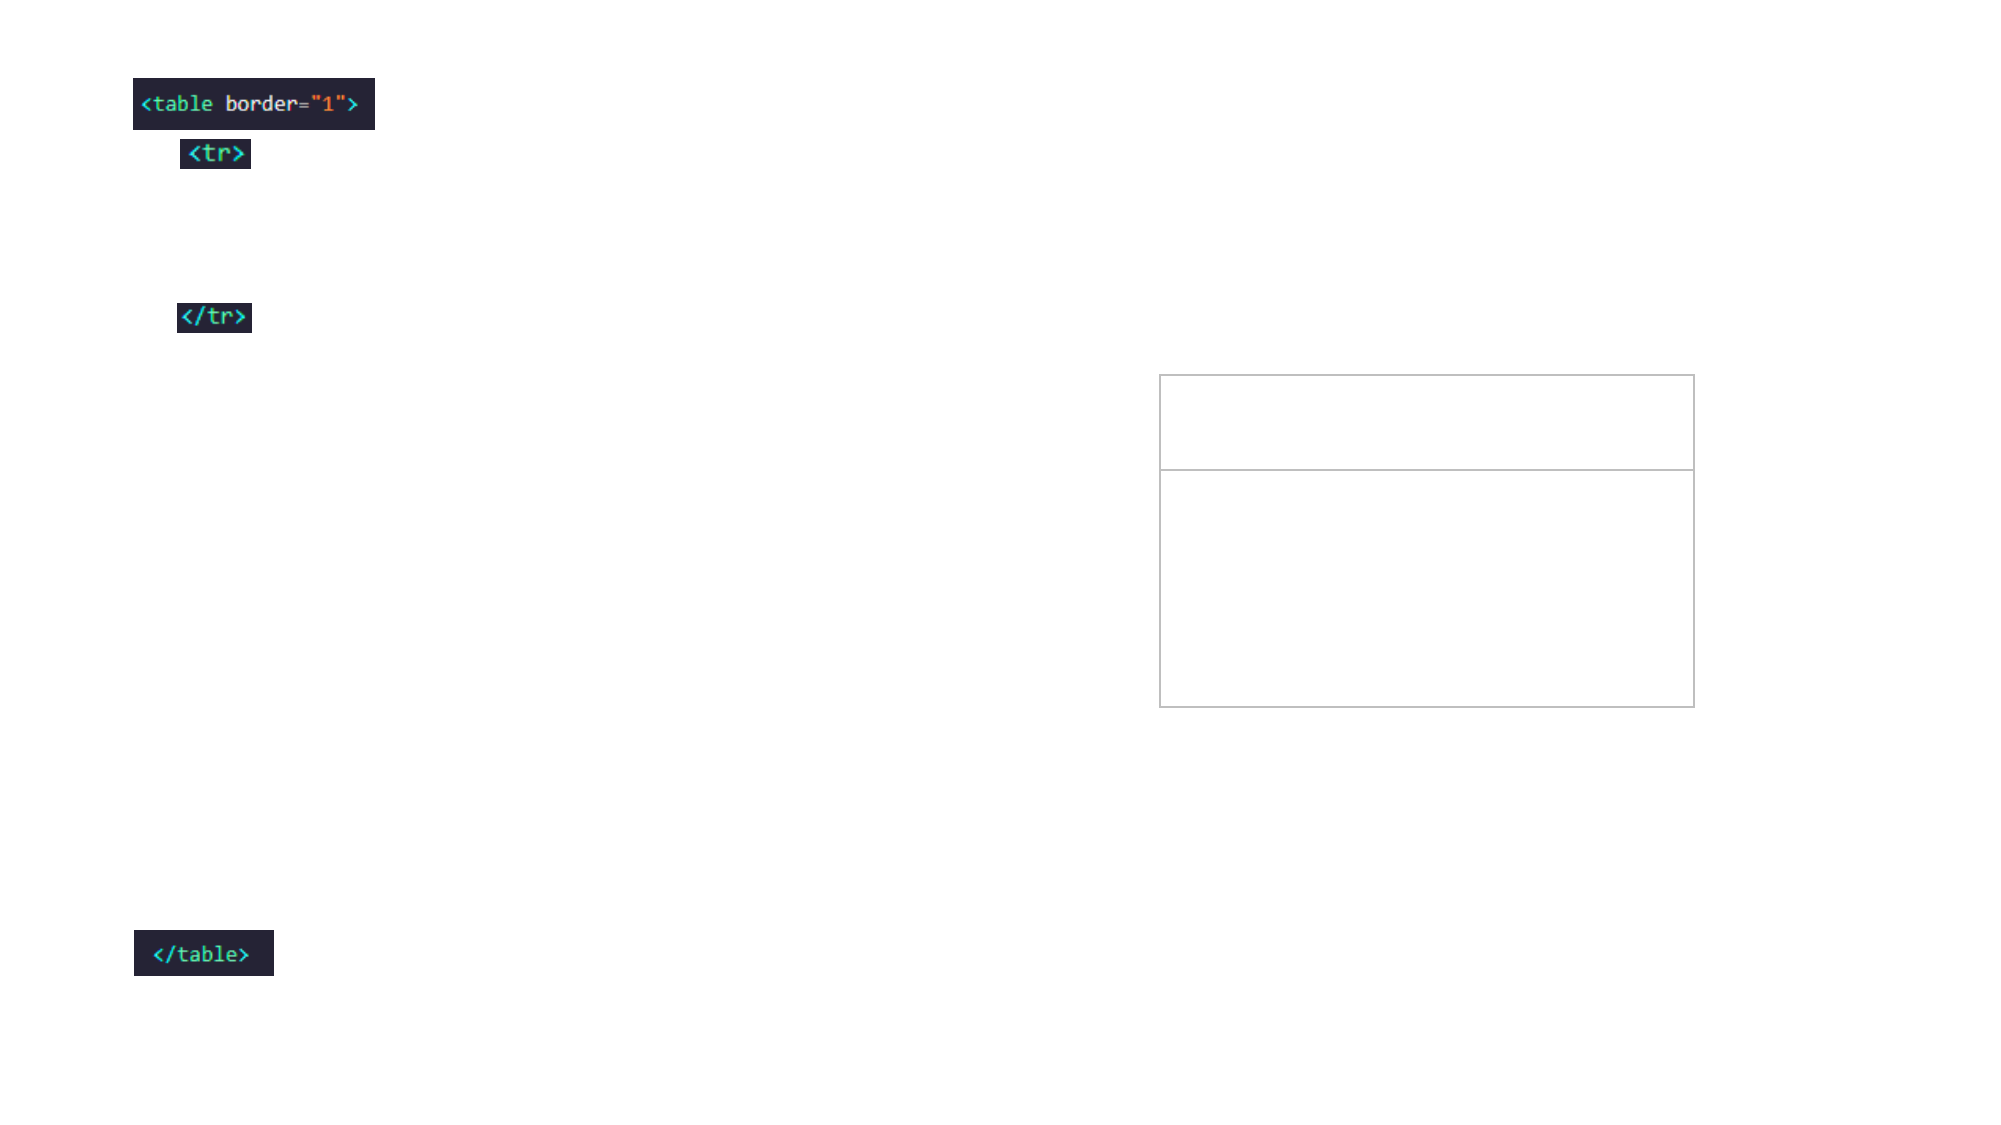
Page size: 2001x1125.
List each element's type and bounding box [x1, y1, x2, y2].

picture [133, 78, 375, 130]
picture [180, 139, 251, 169]
picture [134, 930, 274, 976]
picture [177, 303, 252, 333]
